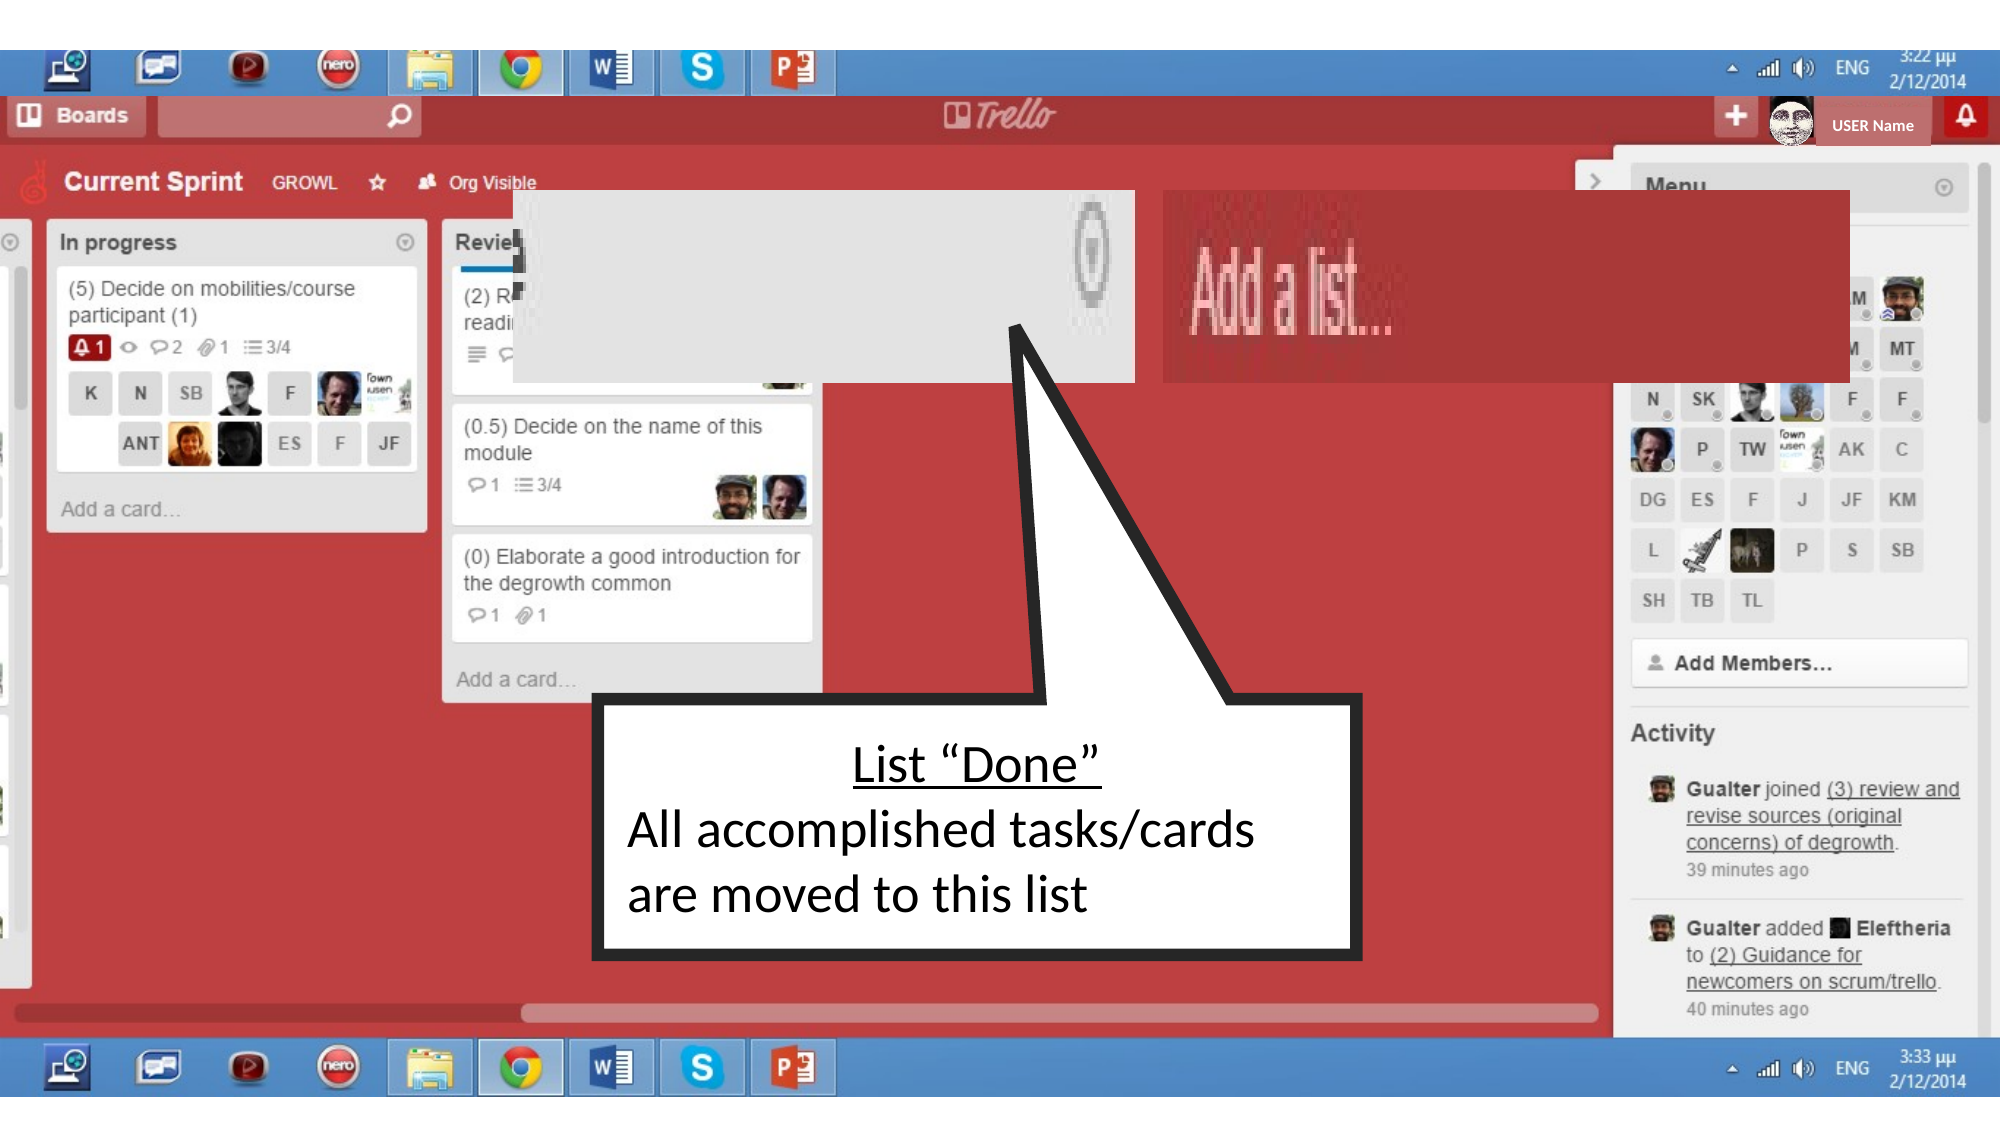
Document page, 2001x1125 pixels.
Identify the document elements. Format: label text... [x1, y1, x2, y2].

picture [0, 50, 2000, 1097]
text_box USER Name [1816, 107, 1931, 146]
text_box [597, 326, 1357, 955]
text_box List “Done” All accomplished tasks/cards are moved to this list [612, 721, 1342, 931]
picture [692, 50, 714, 82]
